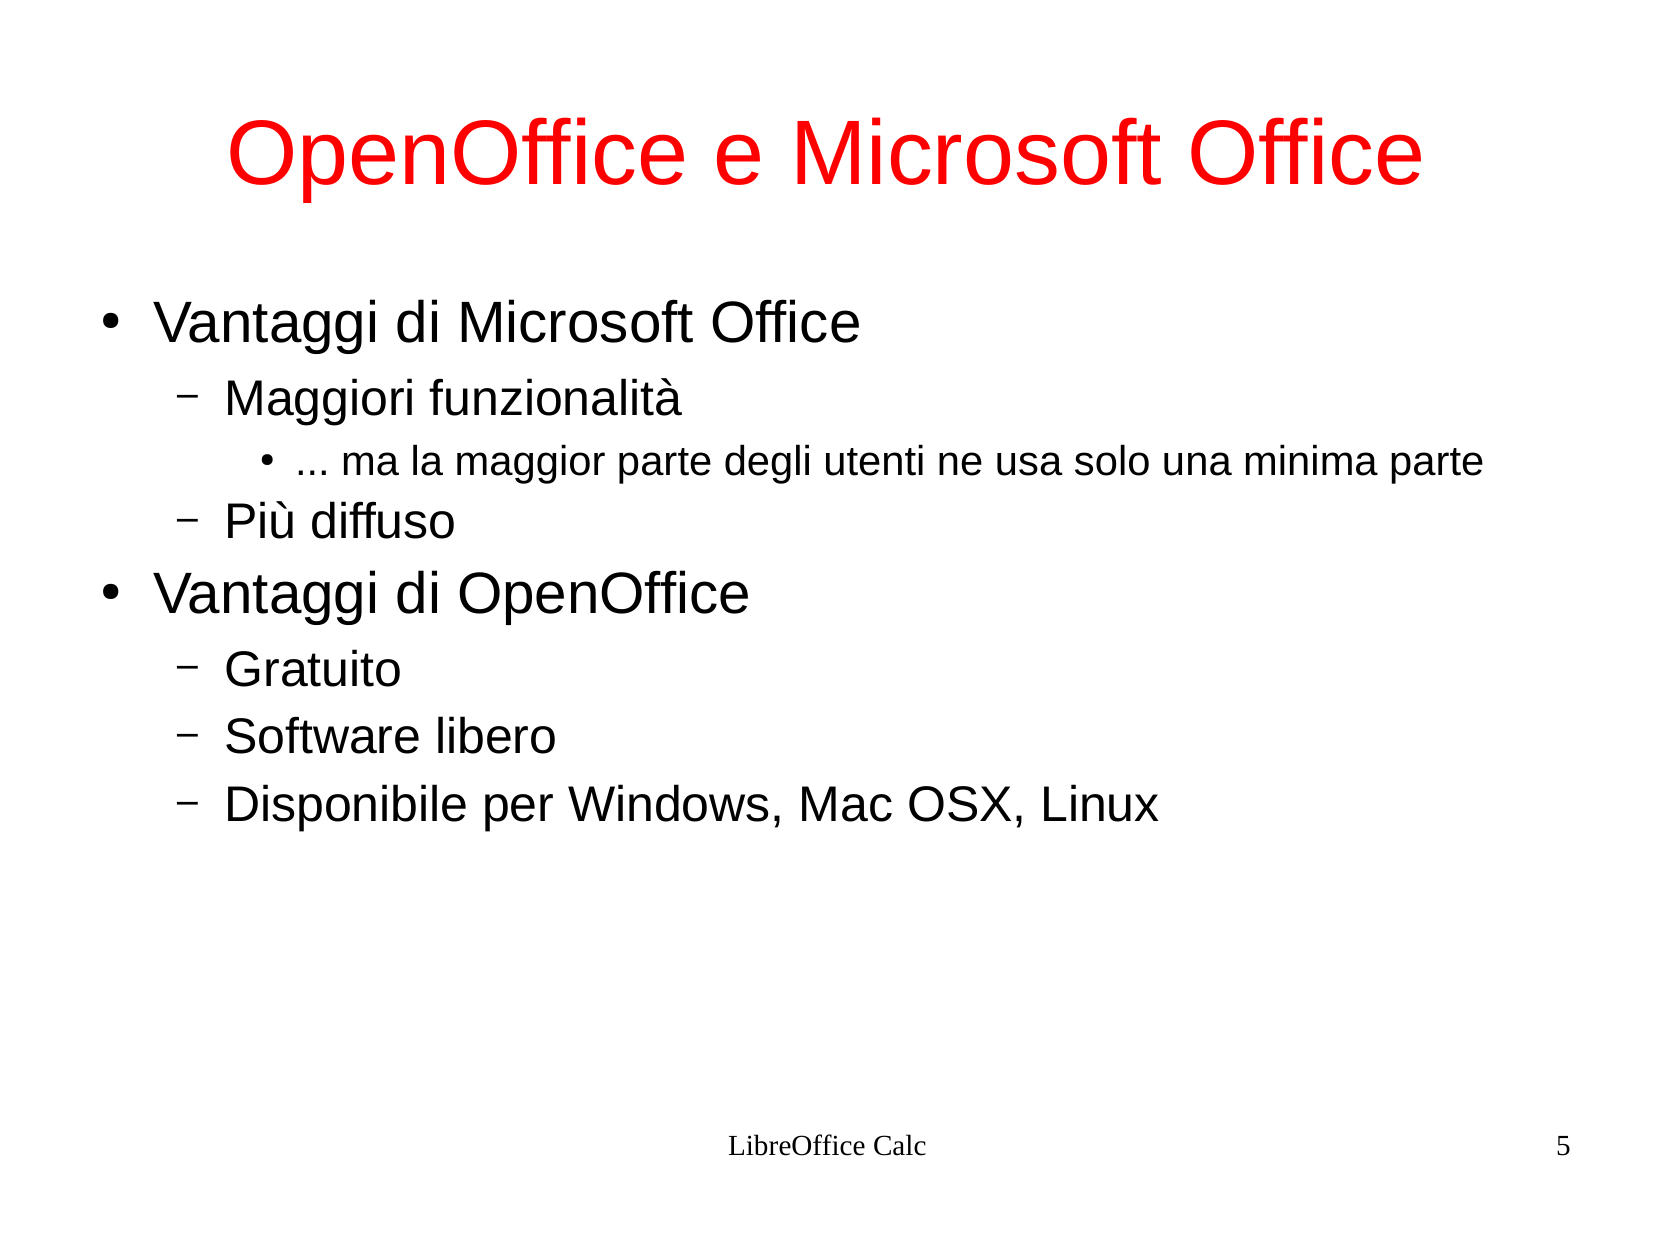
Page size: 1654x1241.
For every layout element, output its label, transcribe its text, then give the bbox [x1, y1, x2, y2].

list Vantaggi di Microsoft Office Maggiori funzionalità ... ma la maggior parte degli utenti ne usa solo una minima parte Più diffuso Vantaggi di OpenOffice Gratuito Software libero Disponibile per Windows, Mac OSX, Linux [82, 290, 1571, 1109]
title OpenOffice e Microsoft Office [82, 49, 1571, 257]
